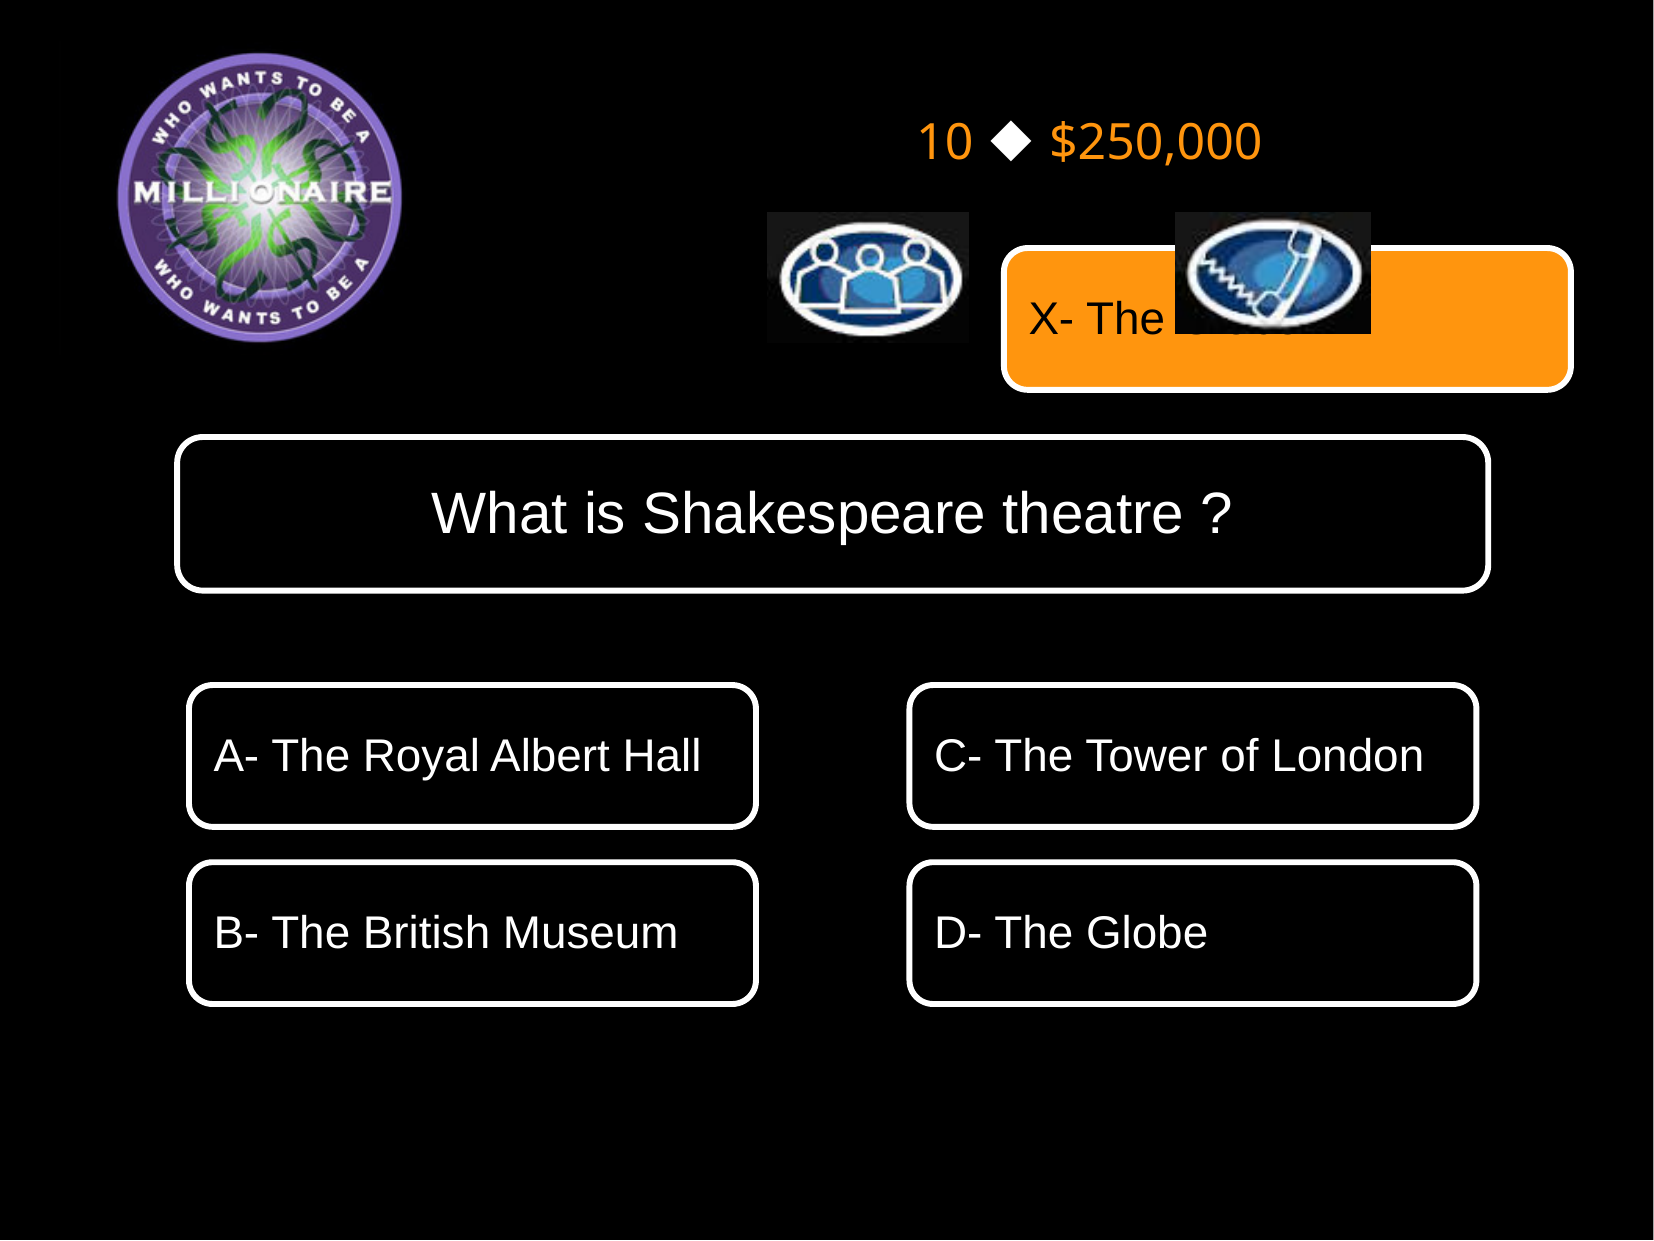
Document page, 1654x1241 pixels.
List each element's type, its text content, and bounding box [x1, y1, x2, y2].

picture [59, 41, 477, 355]
text_box X- The Globe [1003, 248, 1571, 390]
text_box What is Shakespeare theatre ? [177, 437, 1489, 591]
text_box A- The Royal Albert Hall [188, 685, 756, 827]
picture [767, 212, 969, 343]
text_box B- The British Museum [188, 862, 756, 1004]
text_box C- The Tower of London [909, 685, 1477, 827]
text_box D- The Globe [909, 862, 1477, 1004]
picture [1175, 212, 1371, 334]
text_box 10  $250,000 [774, 106, 1458, 213]
